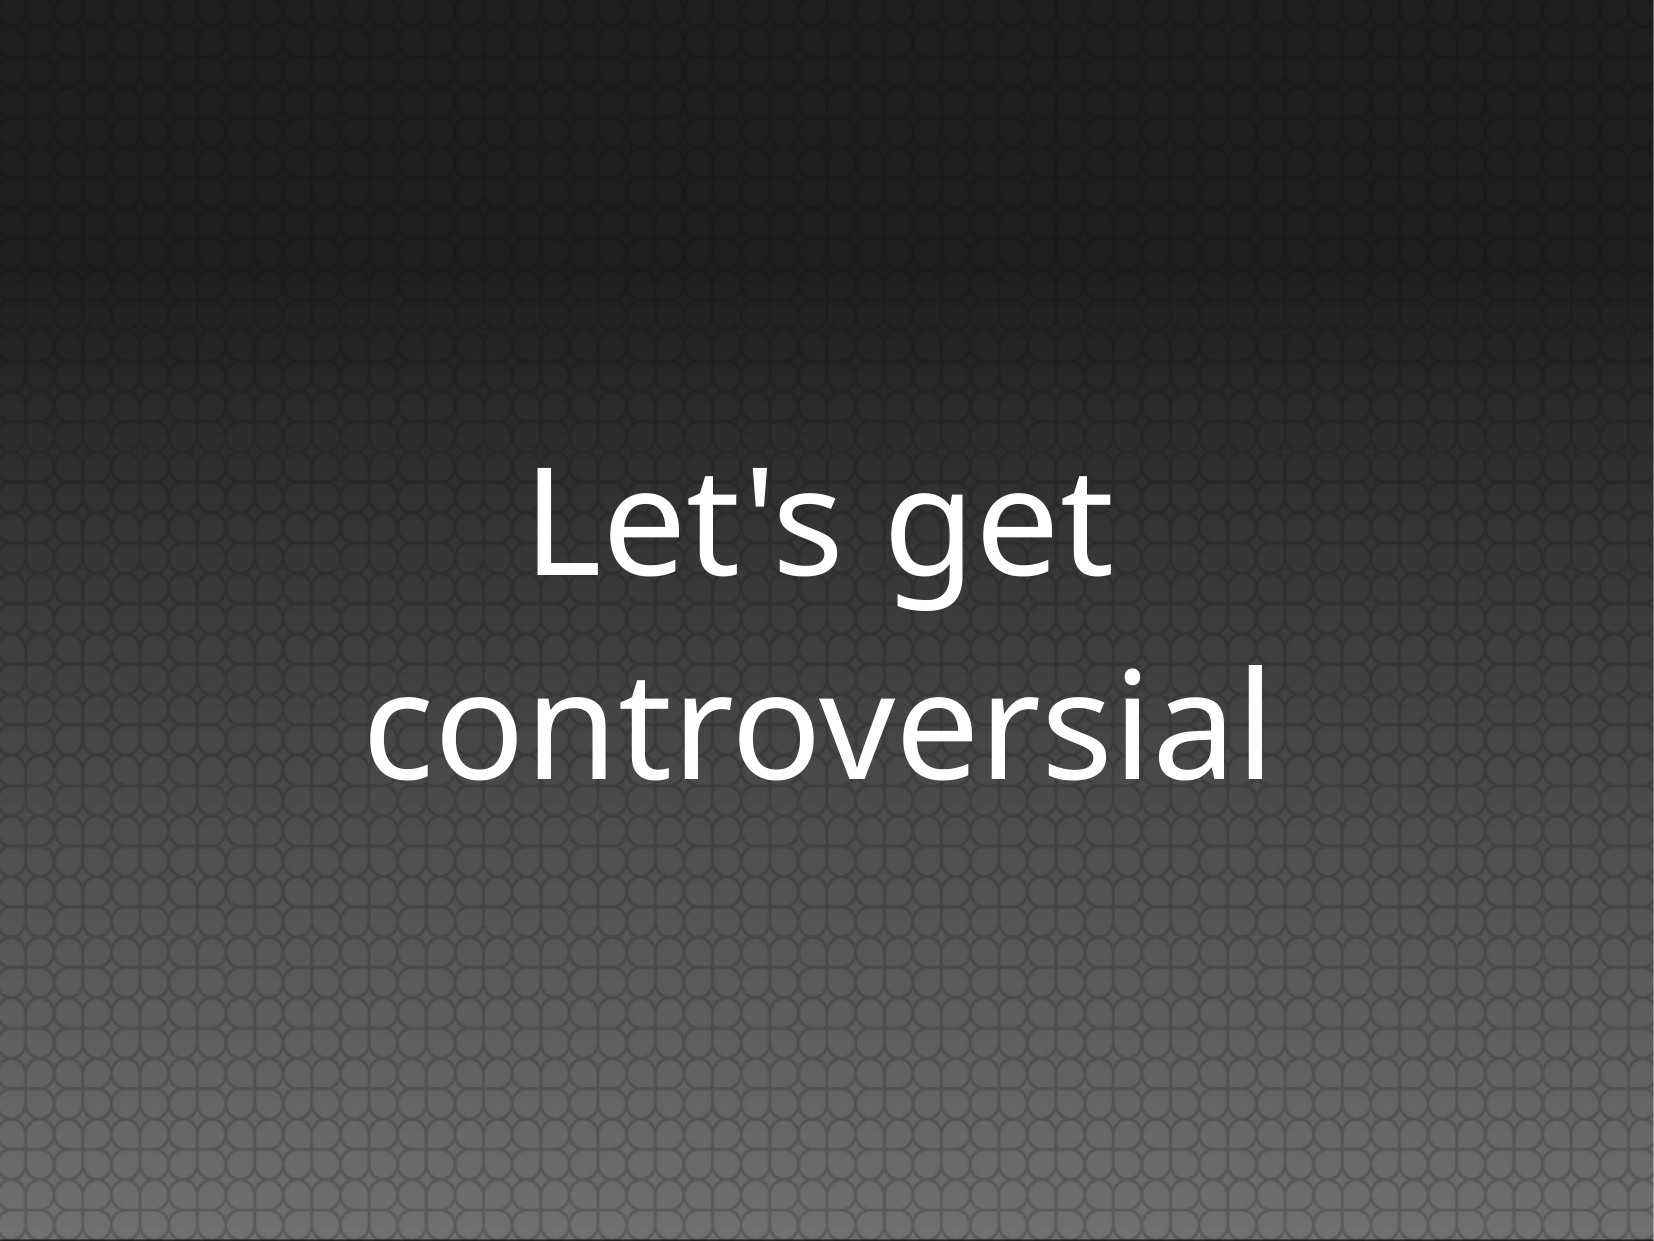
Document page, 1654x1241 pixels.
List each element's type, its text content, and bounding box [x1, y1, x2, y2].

picture [0, 0, 1654, 1241]
title Let's get controversial [75, 444, 1564, 794]
